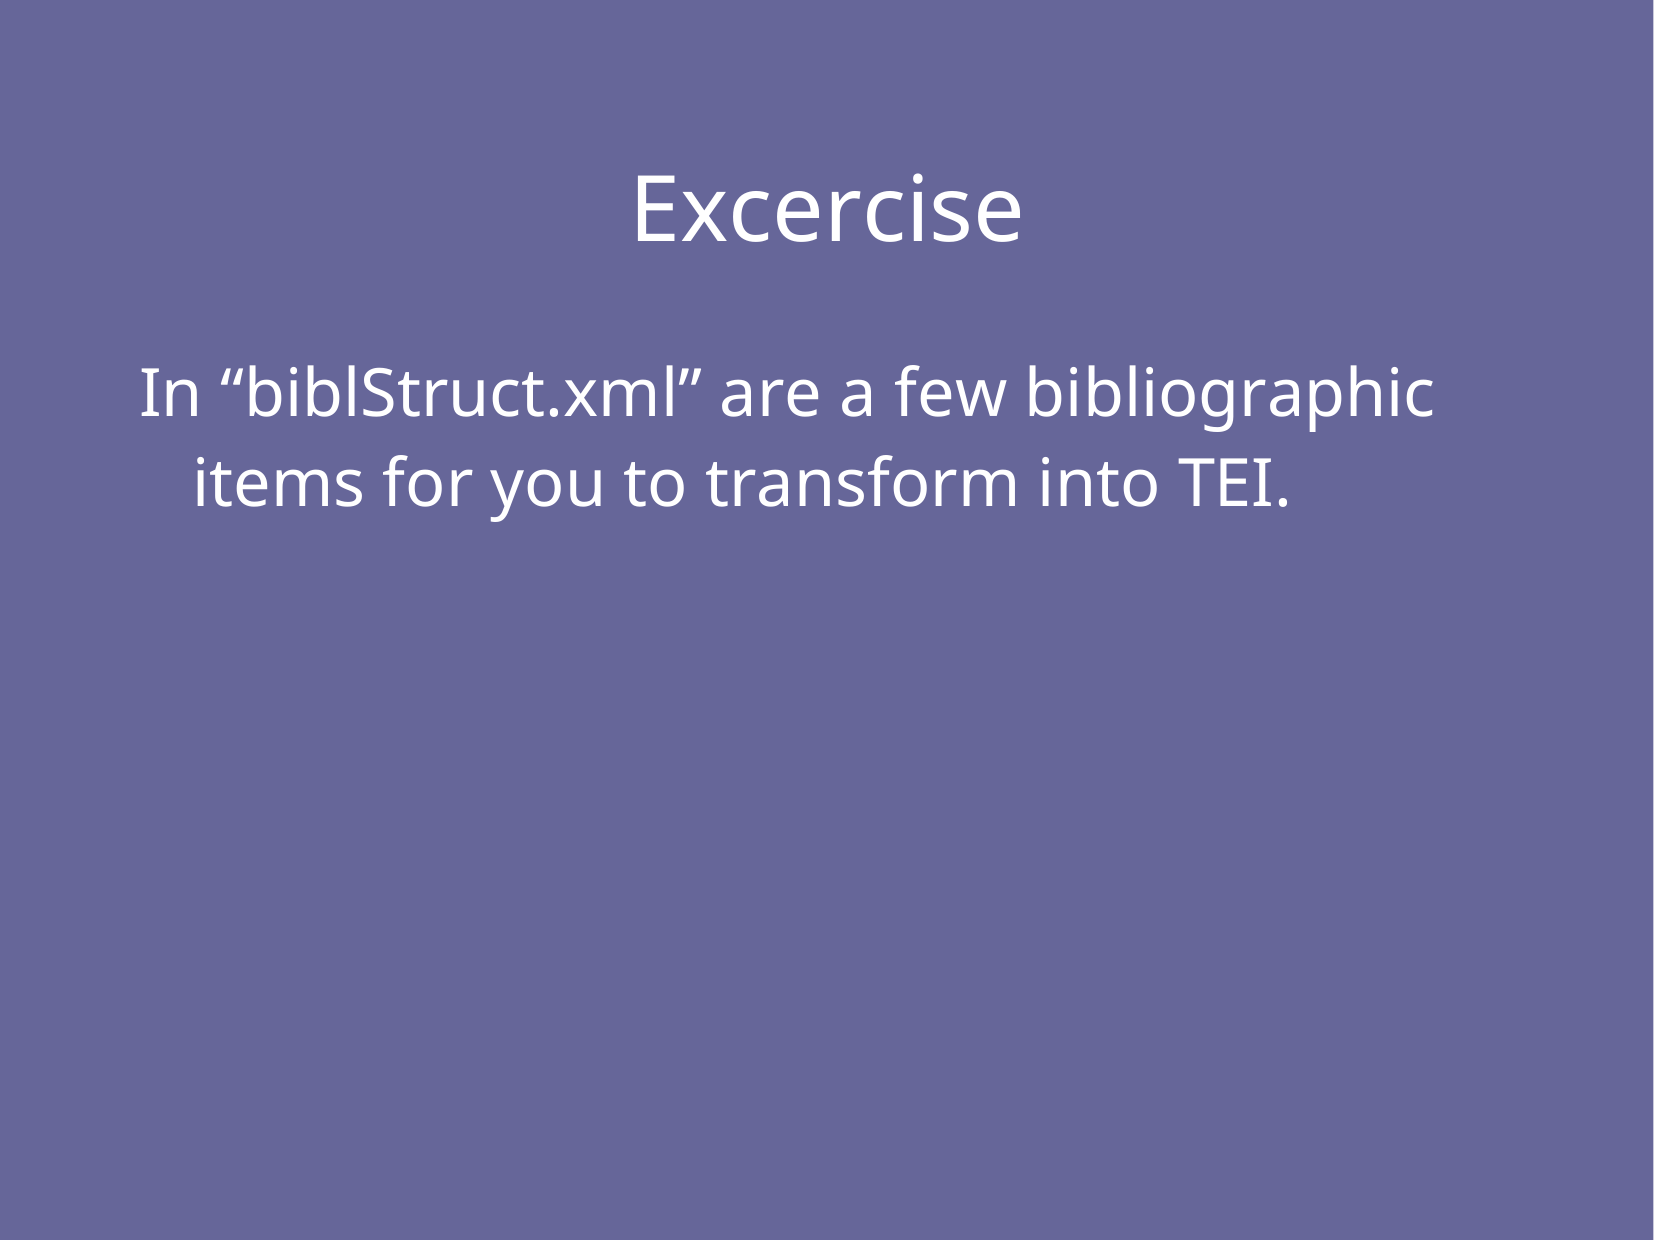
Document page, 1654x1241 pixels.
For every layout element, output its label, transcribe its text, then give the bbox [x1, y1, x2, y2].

list In “biblStruct.xml” are a few bibliographic items for you to transform into TEI. [121, 344, 1534, 1112]
title Excercise [121, 110, 1534, 303]
